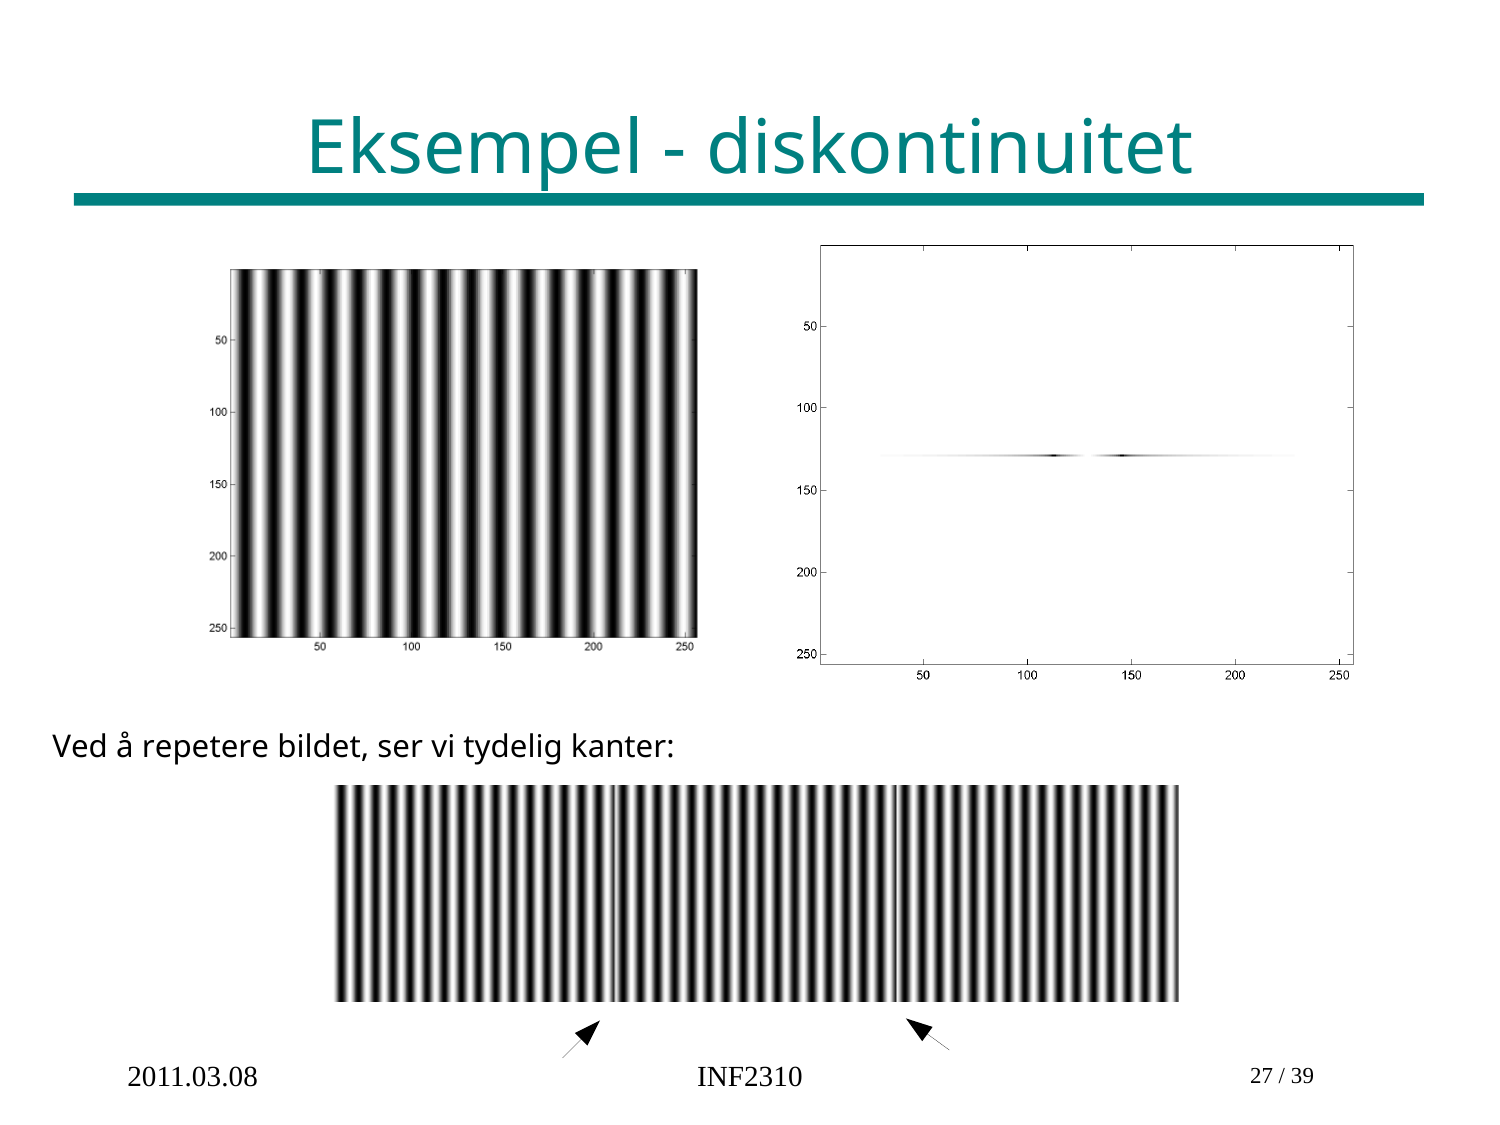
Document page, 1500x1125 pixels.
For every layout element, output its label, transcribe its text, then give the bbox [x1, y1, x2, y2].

picture [333, 785, 1179, 1002]
title Eksempel - diskontinuitet [112, 62, 1388, 226]
text_box Ved å repetere bildet, ser vi tydelig kanter: [37, 718, 745, 771]
picture [152, 206, 1418, 721]
text_box INF2310 [512, 1049, 988, 1101]
